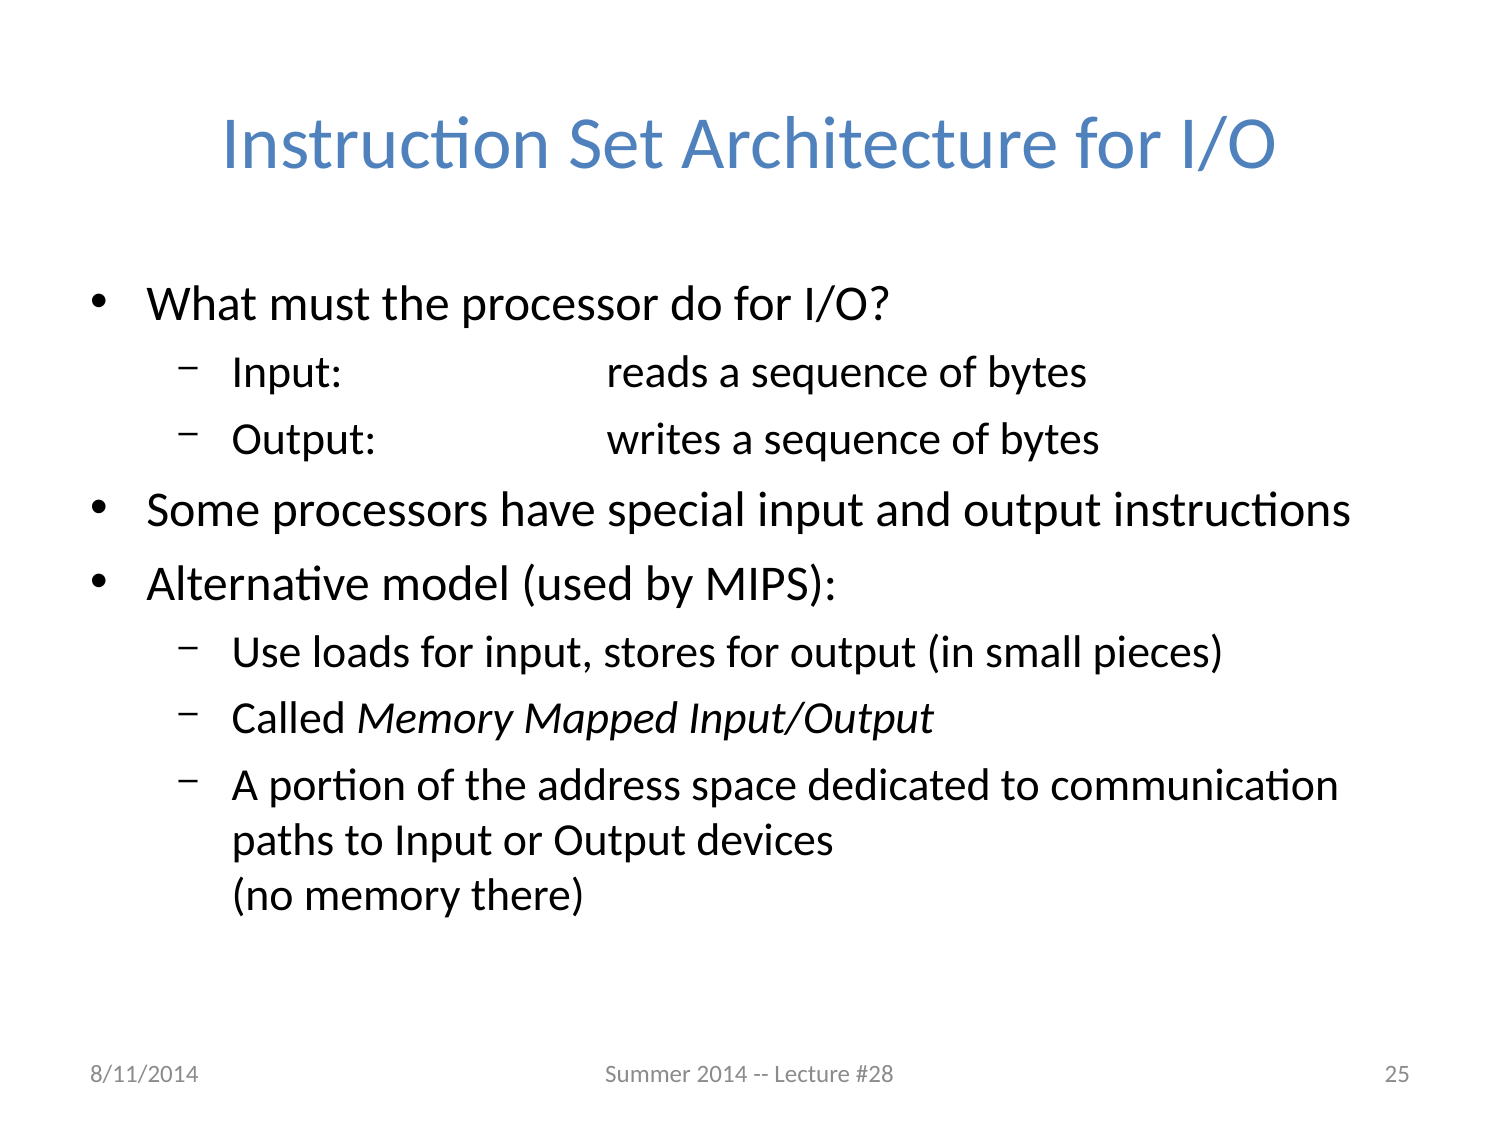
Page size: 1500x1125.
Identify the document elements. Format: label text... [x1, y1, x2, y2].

title Instruction Set Architecture for I/O [75, 45, 1425, 233]
slide_number <number> [1074, 1042, 1425, 1103]
list What must the processor do for I/O? Input: reads a sequence of bytes Output: writes a sequence of bytes Some processors have special input and output instructions Alternative model (used by MIPS): Use loads for input, stores for output (in small pieces) Called Memory Mapped Input/Output A portion of the address space dedicated to communication paths to Input or Output devices (no memory there) [75, 262, 1425, 1073]
footer Summer 2014 -- Lecture #28 [512, 1042, 988, 1103]
slide_number 8/11/2014 [75, 1042, 425, 1103]
